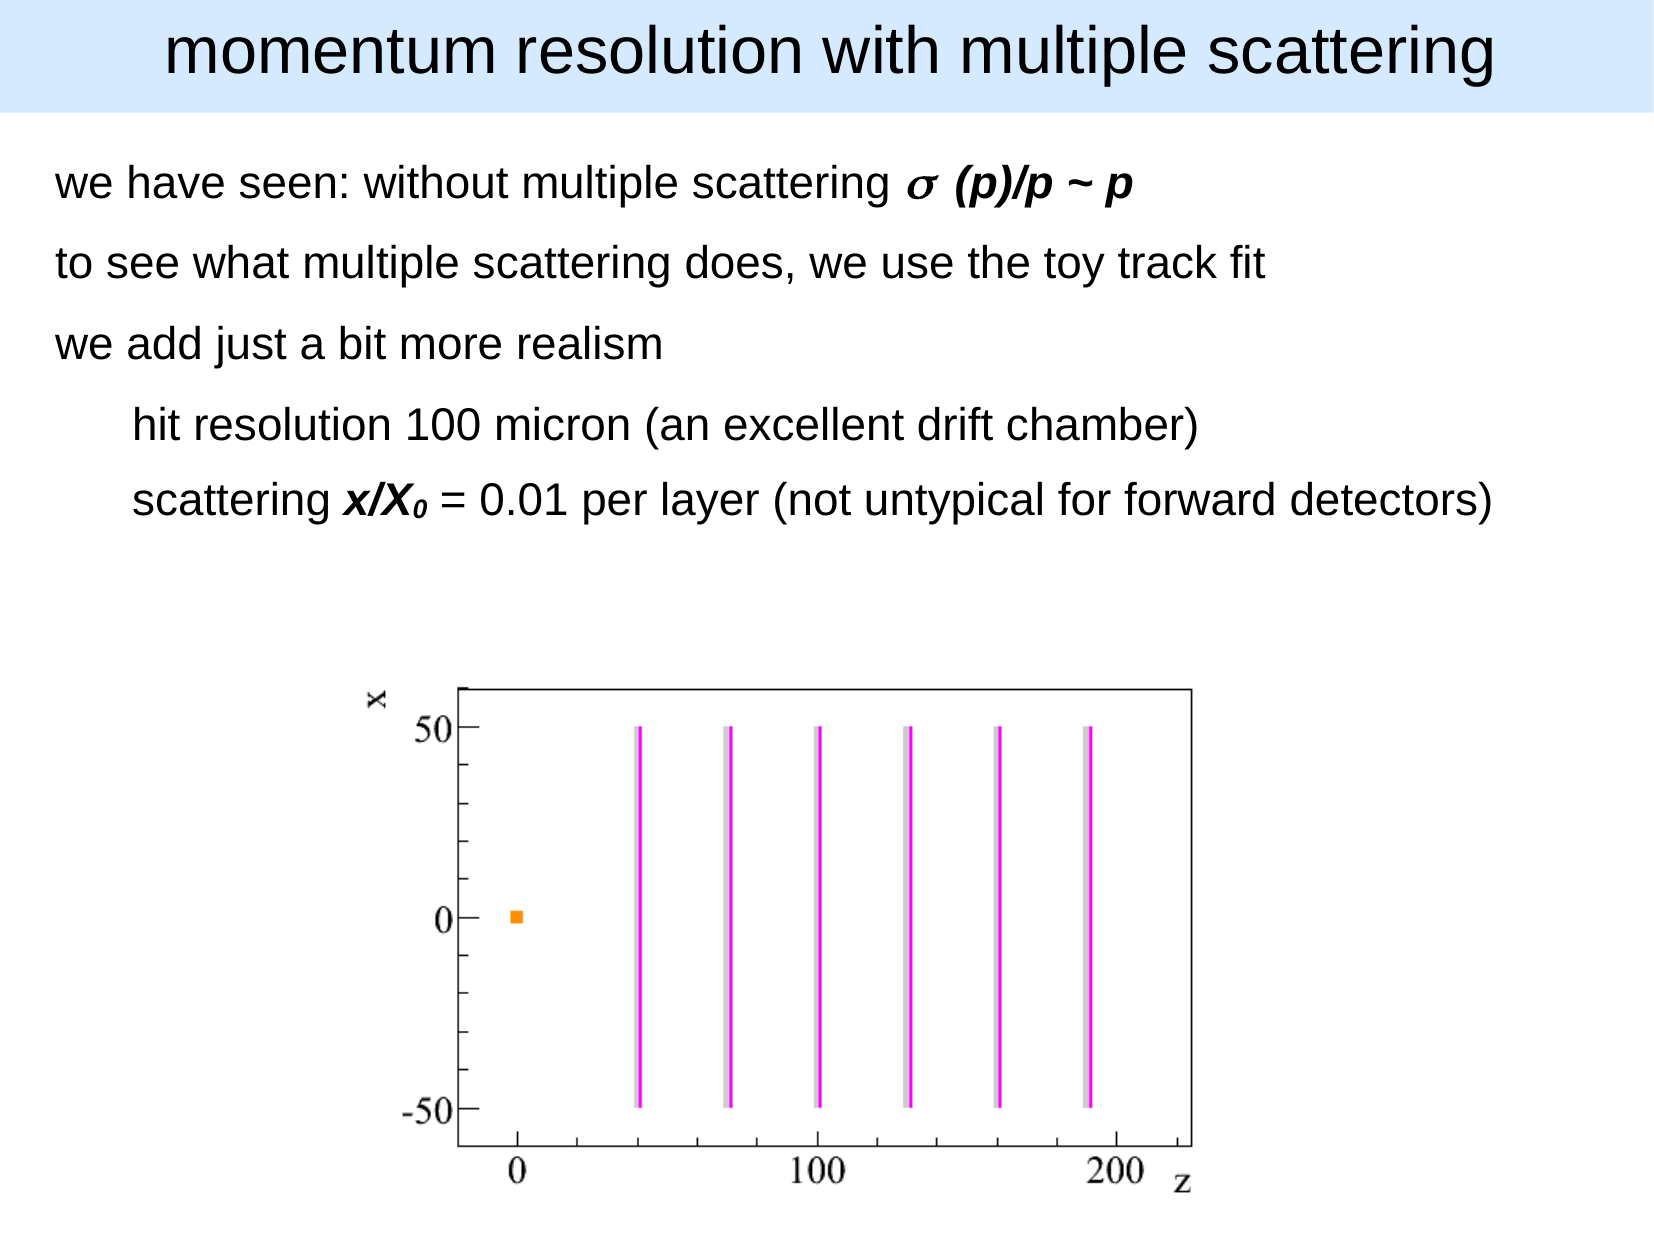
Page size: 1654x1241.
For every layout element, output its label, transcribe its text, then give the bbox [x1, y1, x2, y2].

title momentum resolution with multiple scattering [86, 0, 1576, 100]
picture [320, 628, 1238, 1238]
list we have seen: without multiple scattering  (p)/p ~ p to see what multiple scattering does, we use the toy track fit we add just a bit more realism hit resolution 100 micron (an excellent drift chamber) scattering x/X0 = 0.01 per layer (not untypical for forward detectors) [37, 156, 1613, 638]
